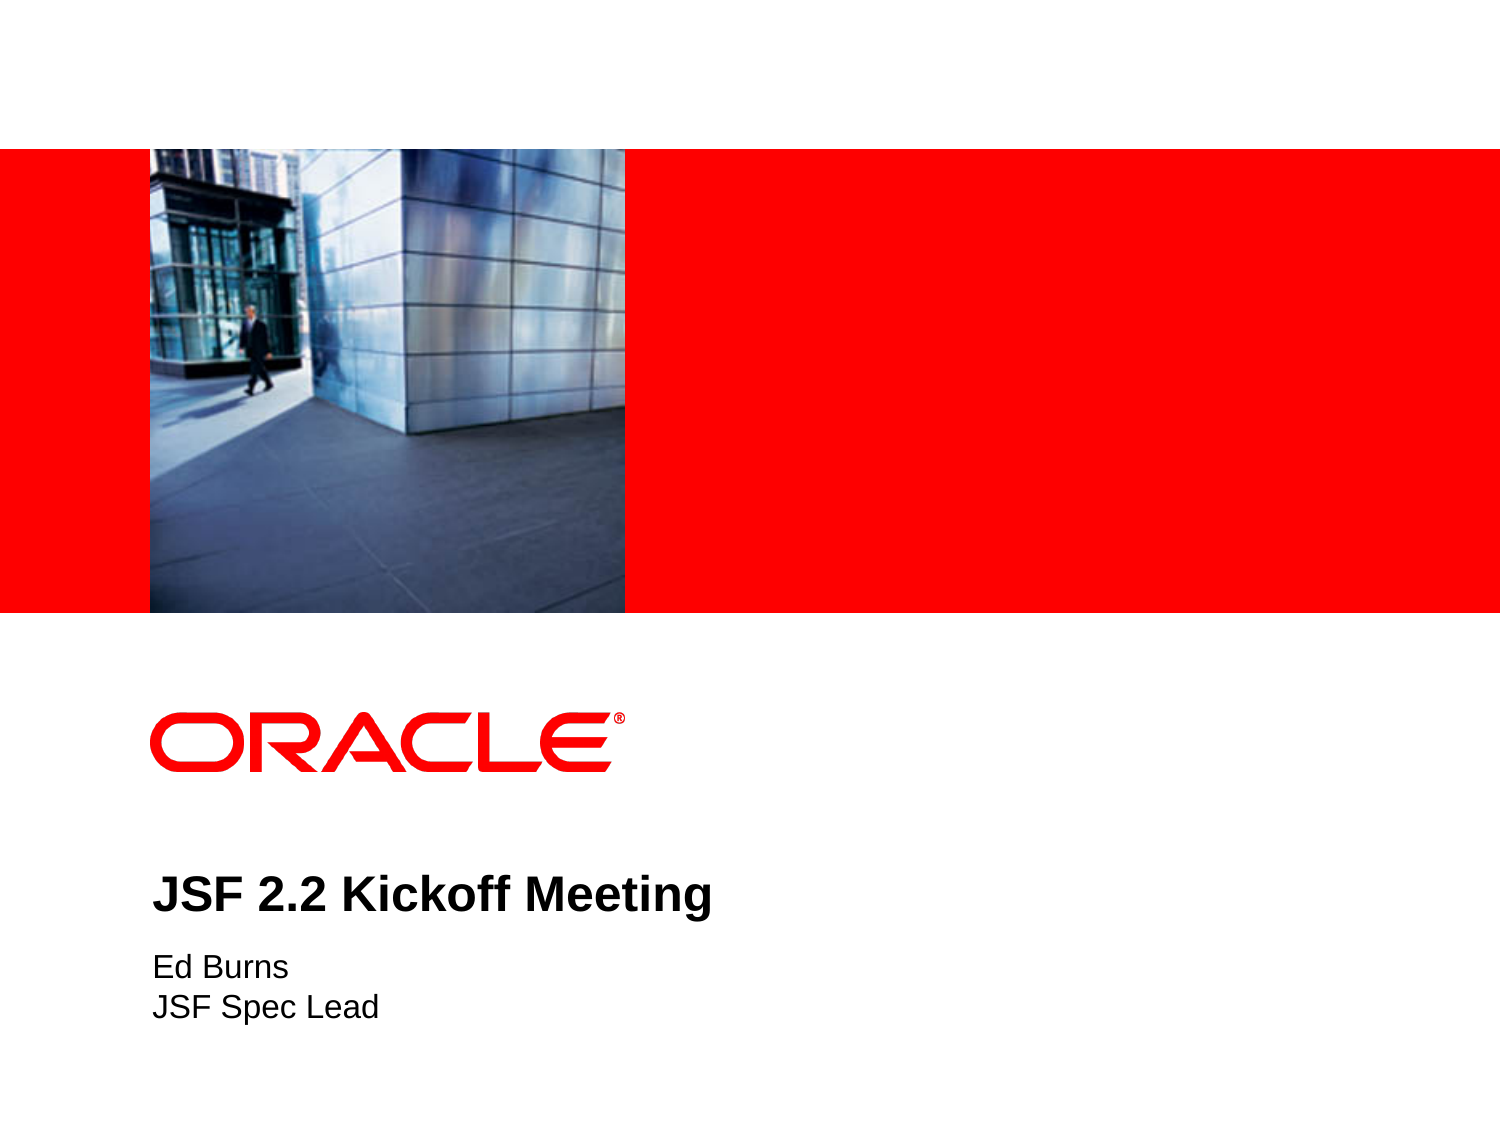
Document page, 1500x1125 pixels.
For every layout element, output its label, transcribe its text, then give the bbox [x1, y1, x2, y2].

title JSF 2.2 Kickoff Meeting [137, 787, 1413, 929]
picture [0, 149, 1500, 613]
picture [150, 712, 625, 772]
subtitle Ed Burns JSF Spec Lead [137, 937, 1188, 1073]
